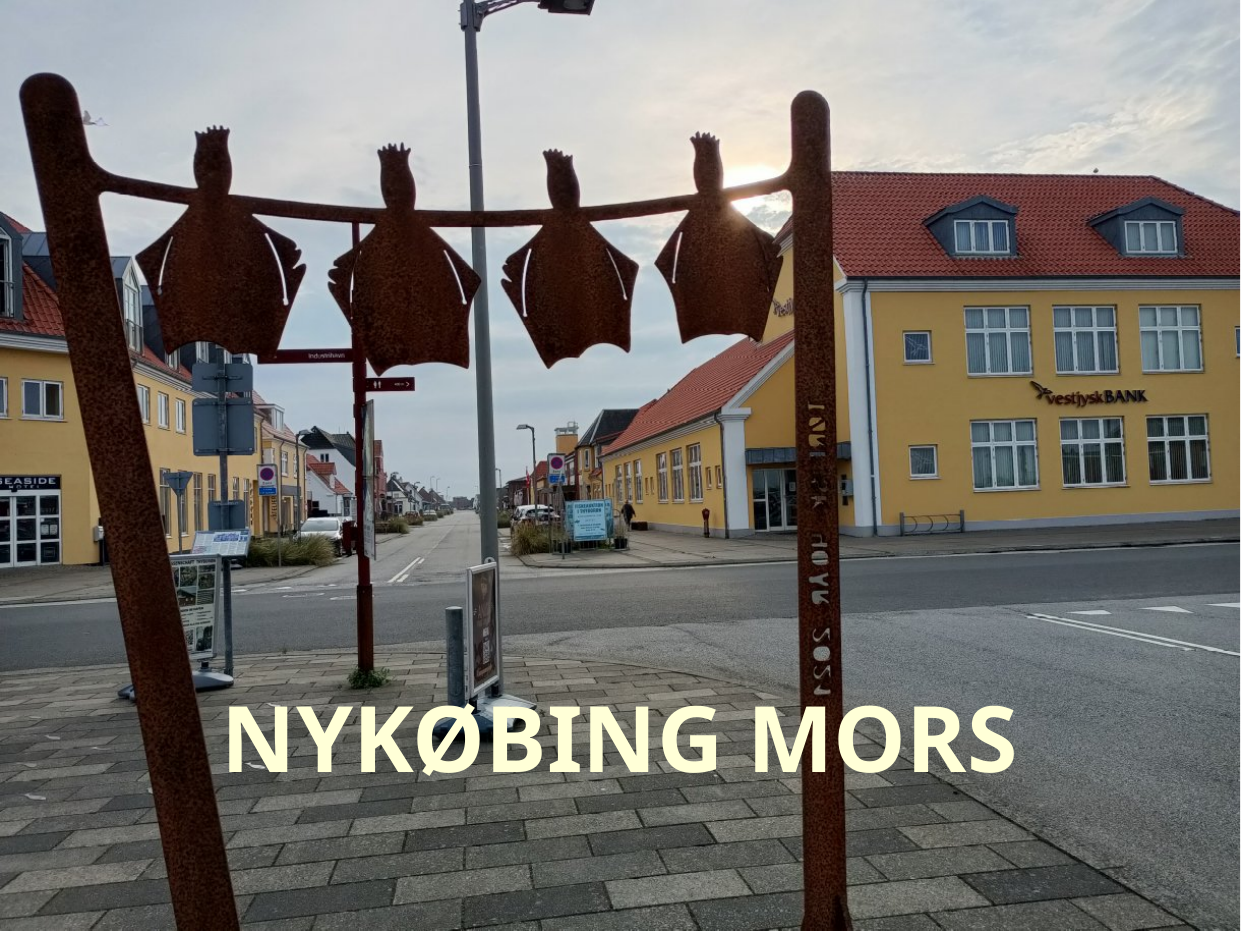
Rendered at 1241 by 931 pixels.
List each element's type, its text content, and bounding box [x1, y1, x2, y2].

text_box NYKØBING MORS [147, 667, 1093, 815]
picture [0, 0, 1241, 931]
